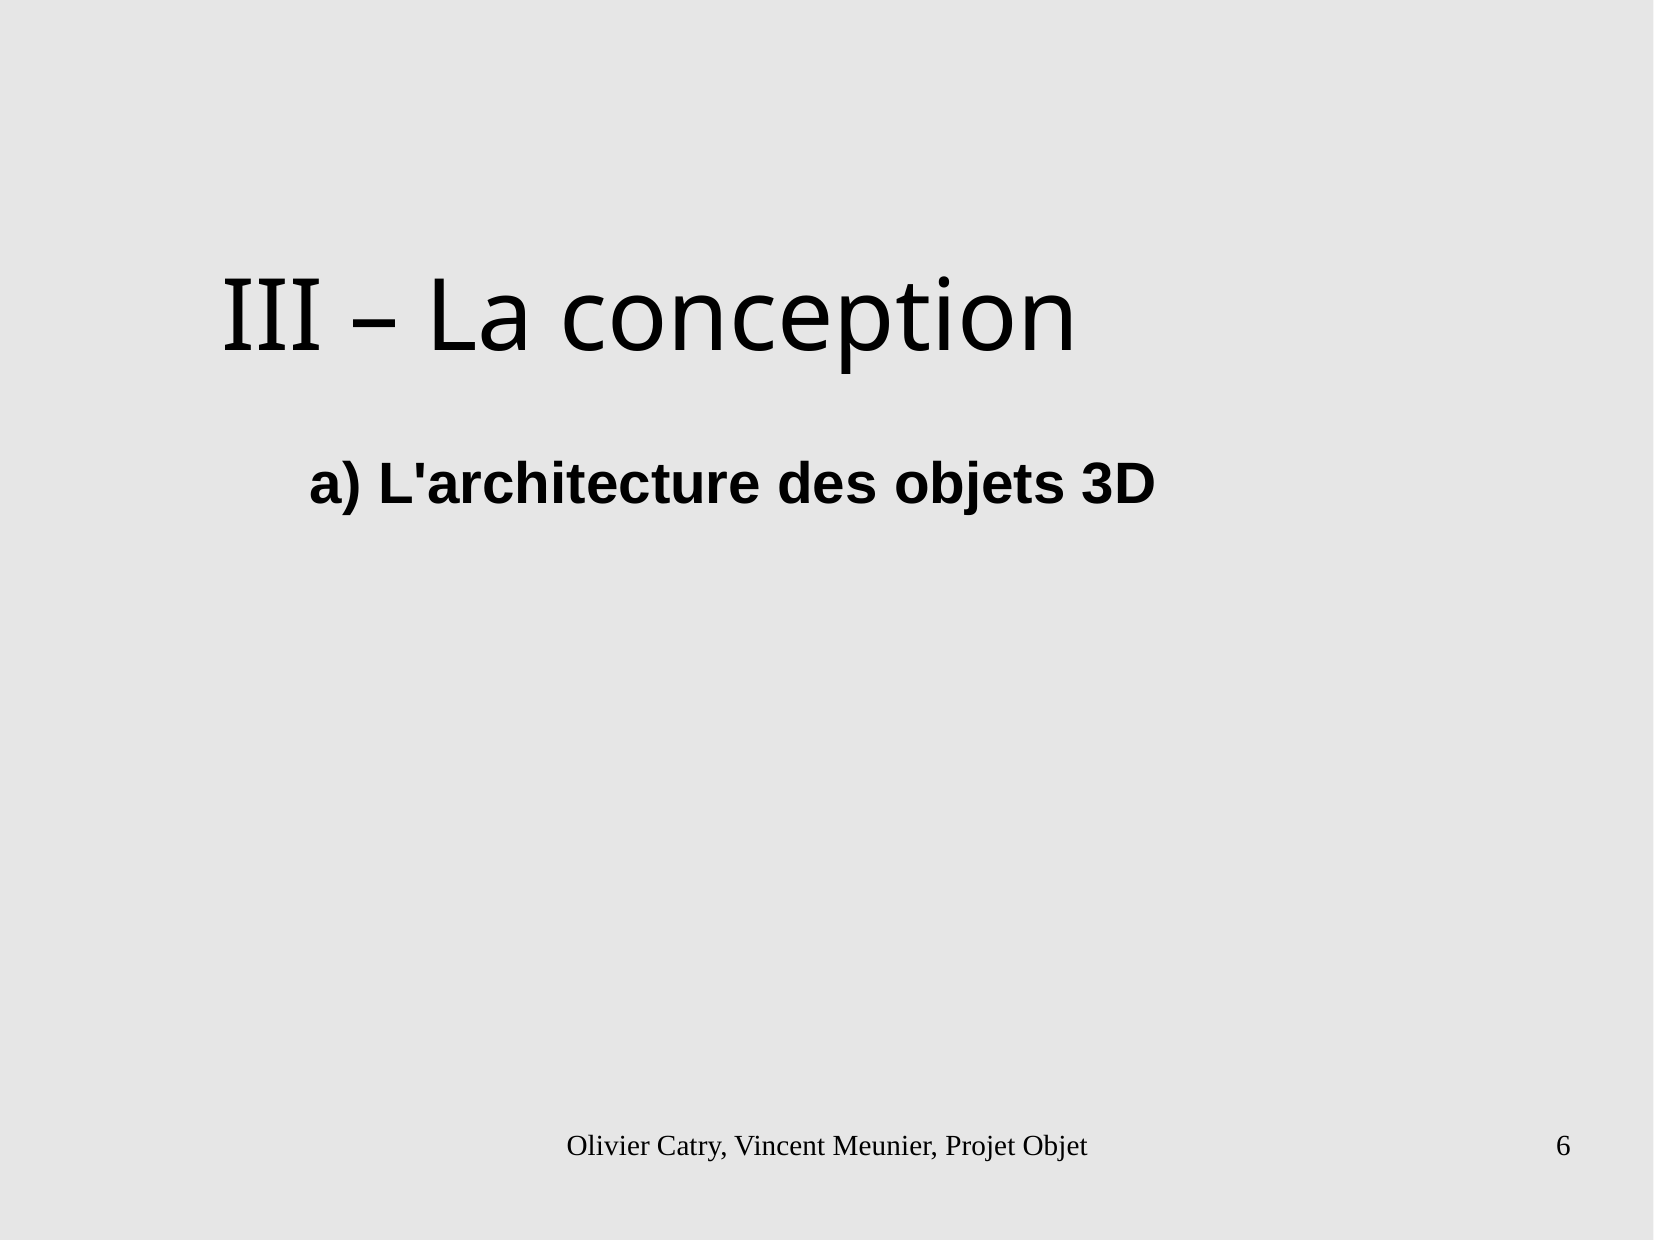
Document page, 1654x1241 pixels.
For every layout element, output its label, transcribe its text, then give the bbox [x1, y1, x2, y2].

text_box III – La conception [206, 236, 1506, 373]
text_box a) L'architecture des objets 3D [295, 442, 1300, 525]
